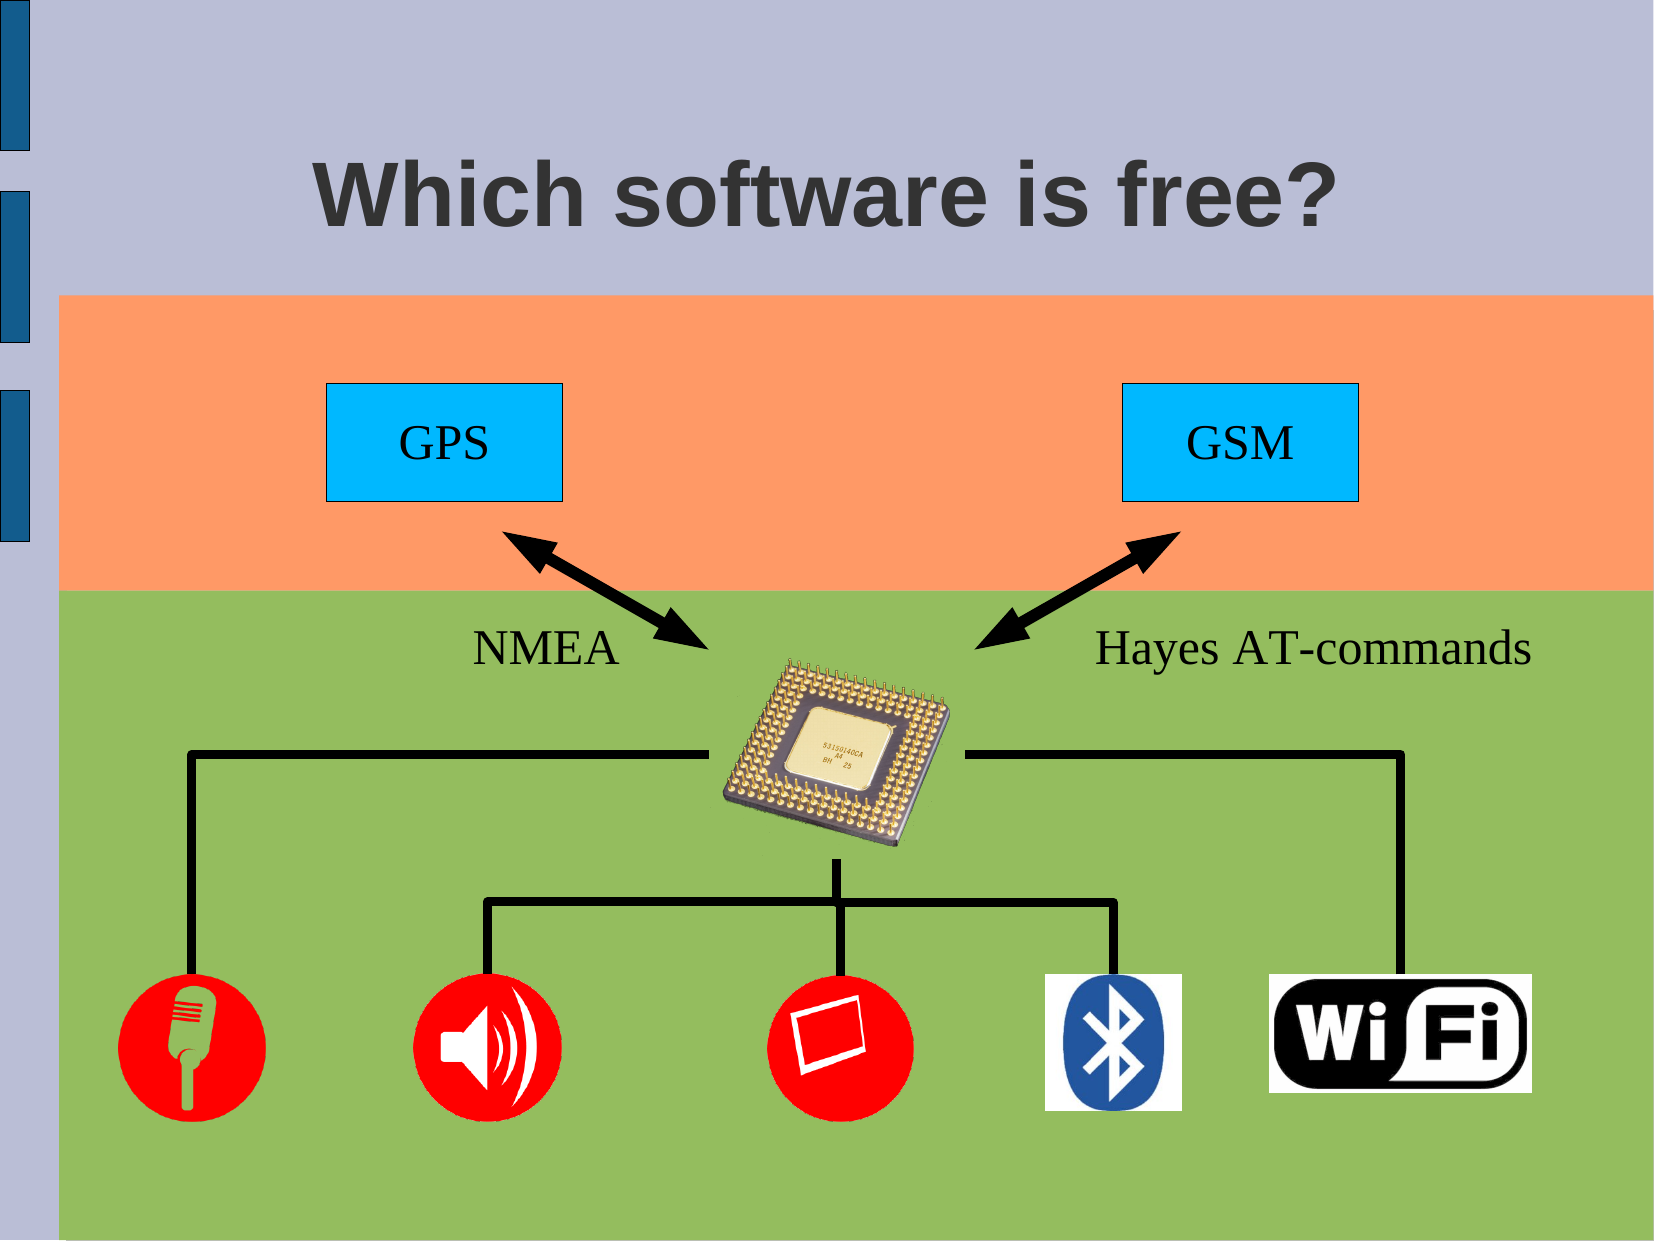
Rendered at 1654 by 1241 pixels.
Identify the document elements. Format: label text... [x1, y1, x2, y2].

picture [767, 975, 914, 1123]
picture [413, 973, 562, 1123]
title Which software is free? [121, 91, 1534, 299]
picture [708, 649, 966, 860]
picture [118, 974, 266, 1123]
picture [1269, 974, 1532, 1093]
text_box NMEA [472, 620, 620, 679]
picture [1045, 974, 1182, 1111]
text_box [59, 295, 1654, 1241]
text_box GPS [326, 383, 563, 502]
text_box Hayes AT-commands [1094, 620, 1625, 679]
text_box GSM [1122, 383, 1359, 502]
